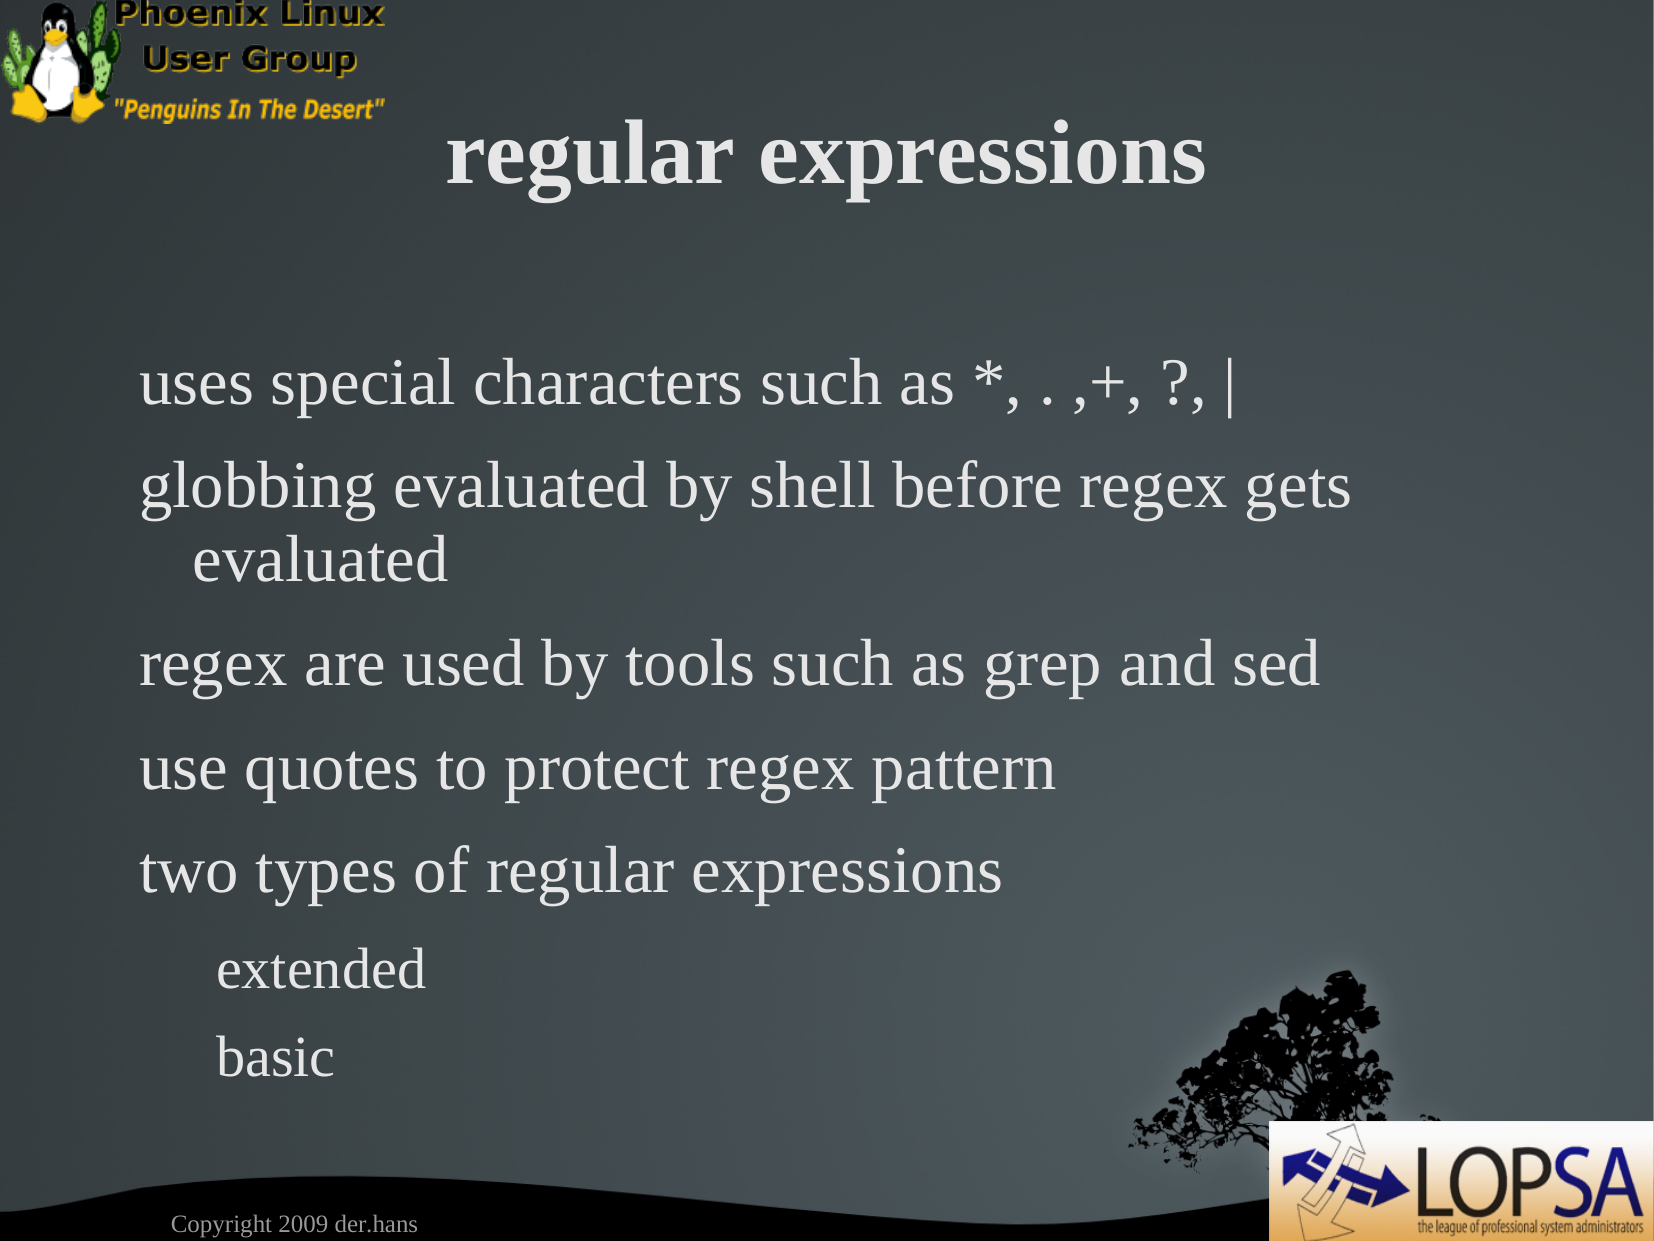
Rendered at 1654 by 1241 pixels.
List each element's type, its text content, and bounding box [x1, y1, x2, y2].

list uses special characters such as *, . ,+, ?, | globbing evaluated by shell before regex gets evaluated regex are used by tools such as grep and sed use quotes to protect regex pattern two types of regular expressions extended basic [121, 344, 1534, 1142]
picture [0, 0, 1654, 1241]
title regular expressions [82, 49, 1571, 257]
